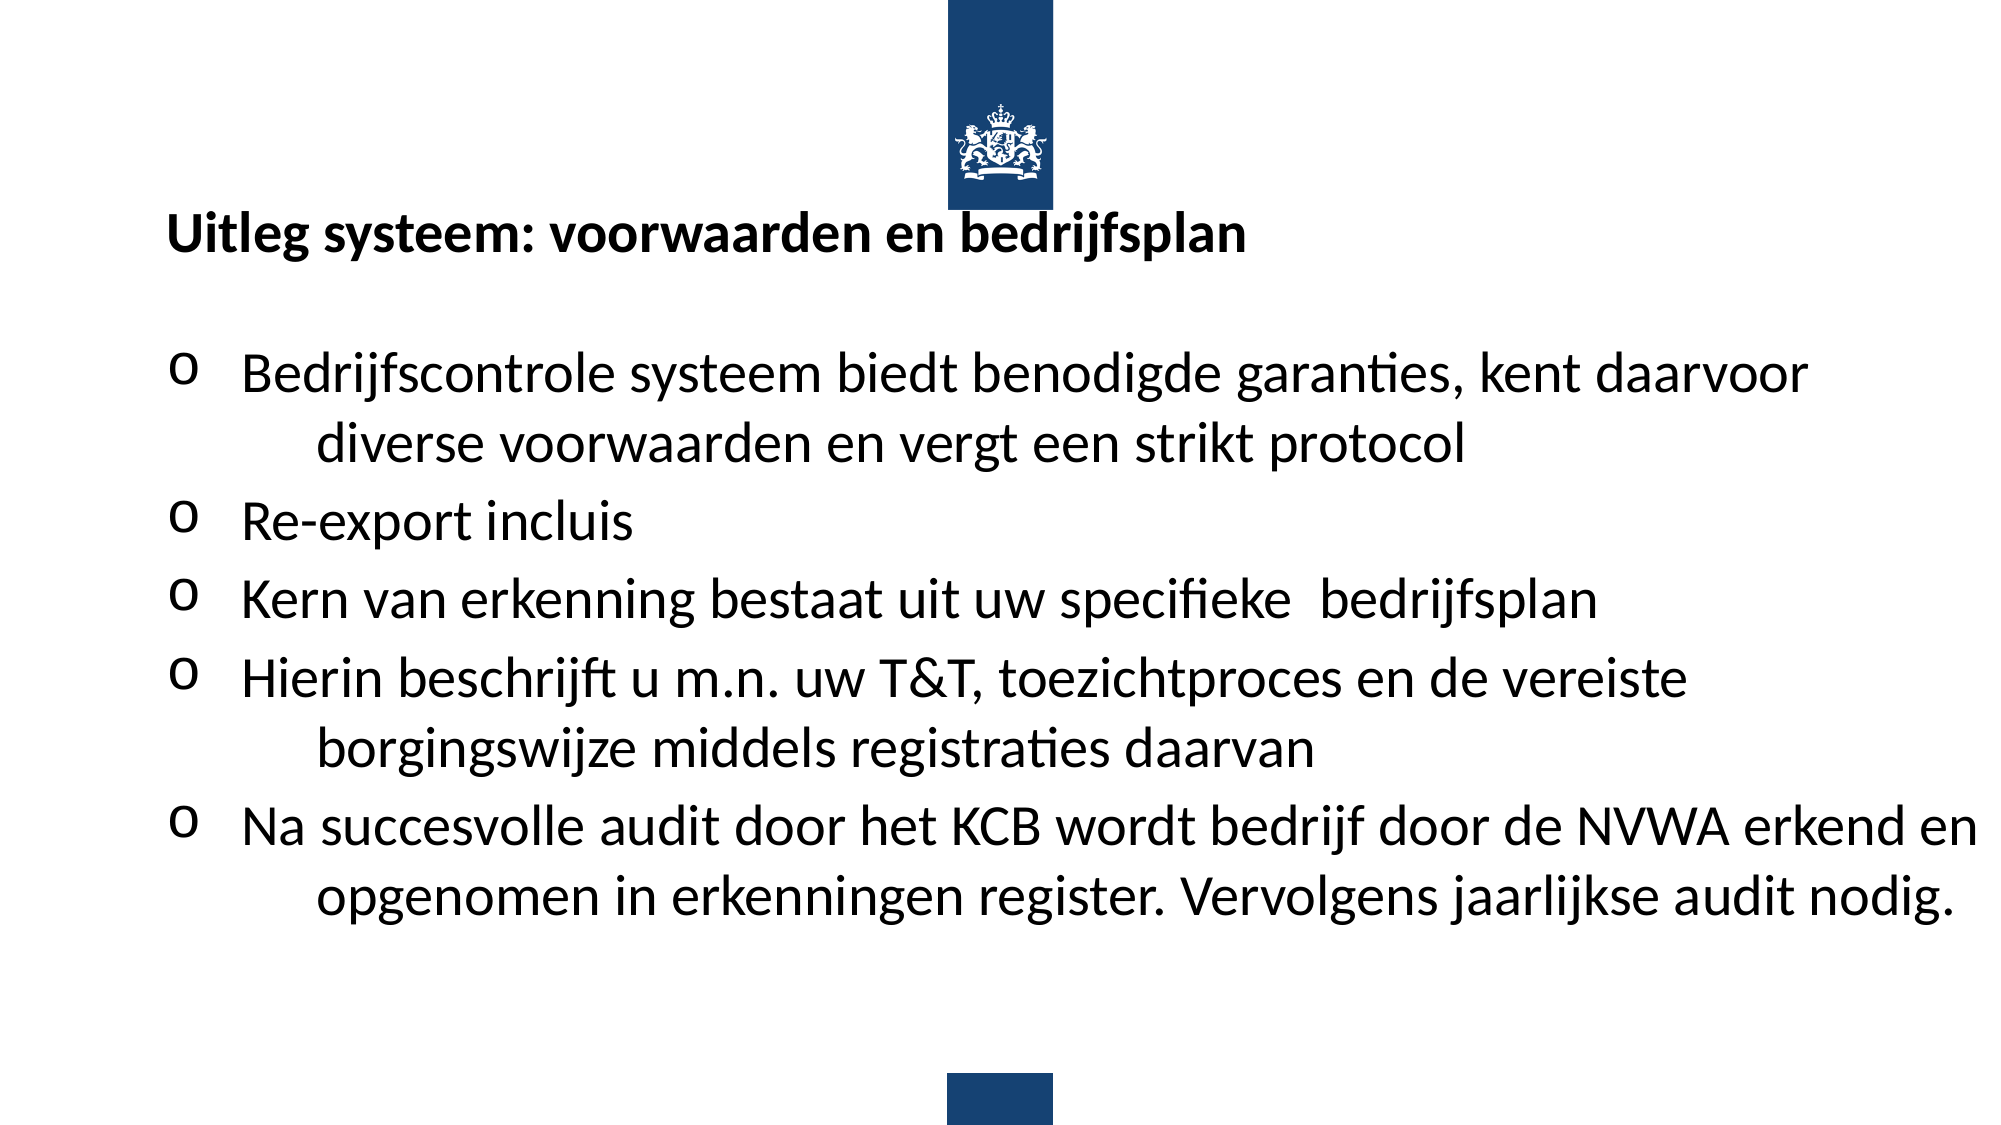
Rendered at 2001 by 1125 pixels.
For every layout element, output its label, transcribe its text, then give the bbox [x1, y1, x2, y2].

text_box Uitleg systeem: voorwaarden en bedrijfsplan Bedrijfscontrole systeem biedt benodigde garanties, kent daarvoor diverse voorwaarden en vergt een strikt protocol Re-export incluis Kern van erkenning bestaat uit uw specifieke bedrijfsplan Hierin beschrijft u m.n. uw T&T, toezichtproces en de vereiste borgingswijze middels registraties daarvan Na succesvolle audit door het KCB wordt bedrijf door de NVWA erkend en opgenomen in erkenningen register. Vervolgens jaarlijkse audit nodig. [151, 186, 2000, 935]
